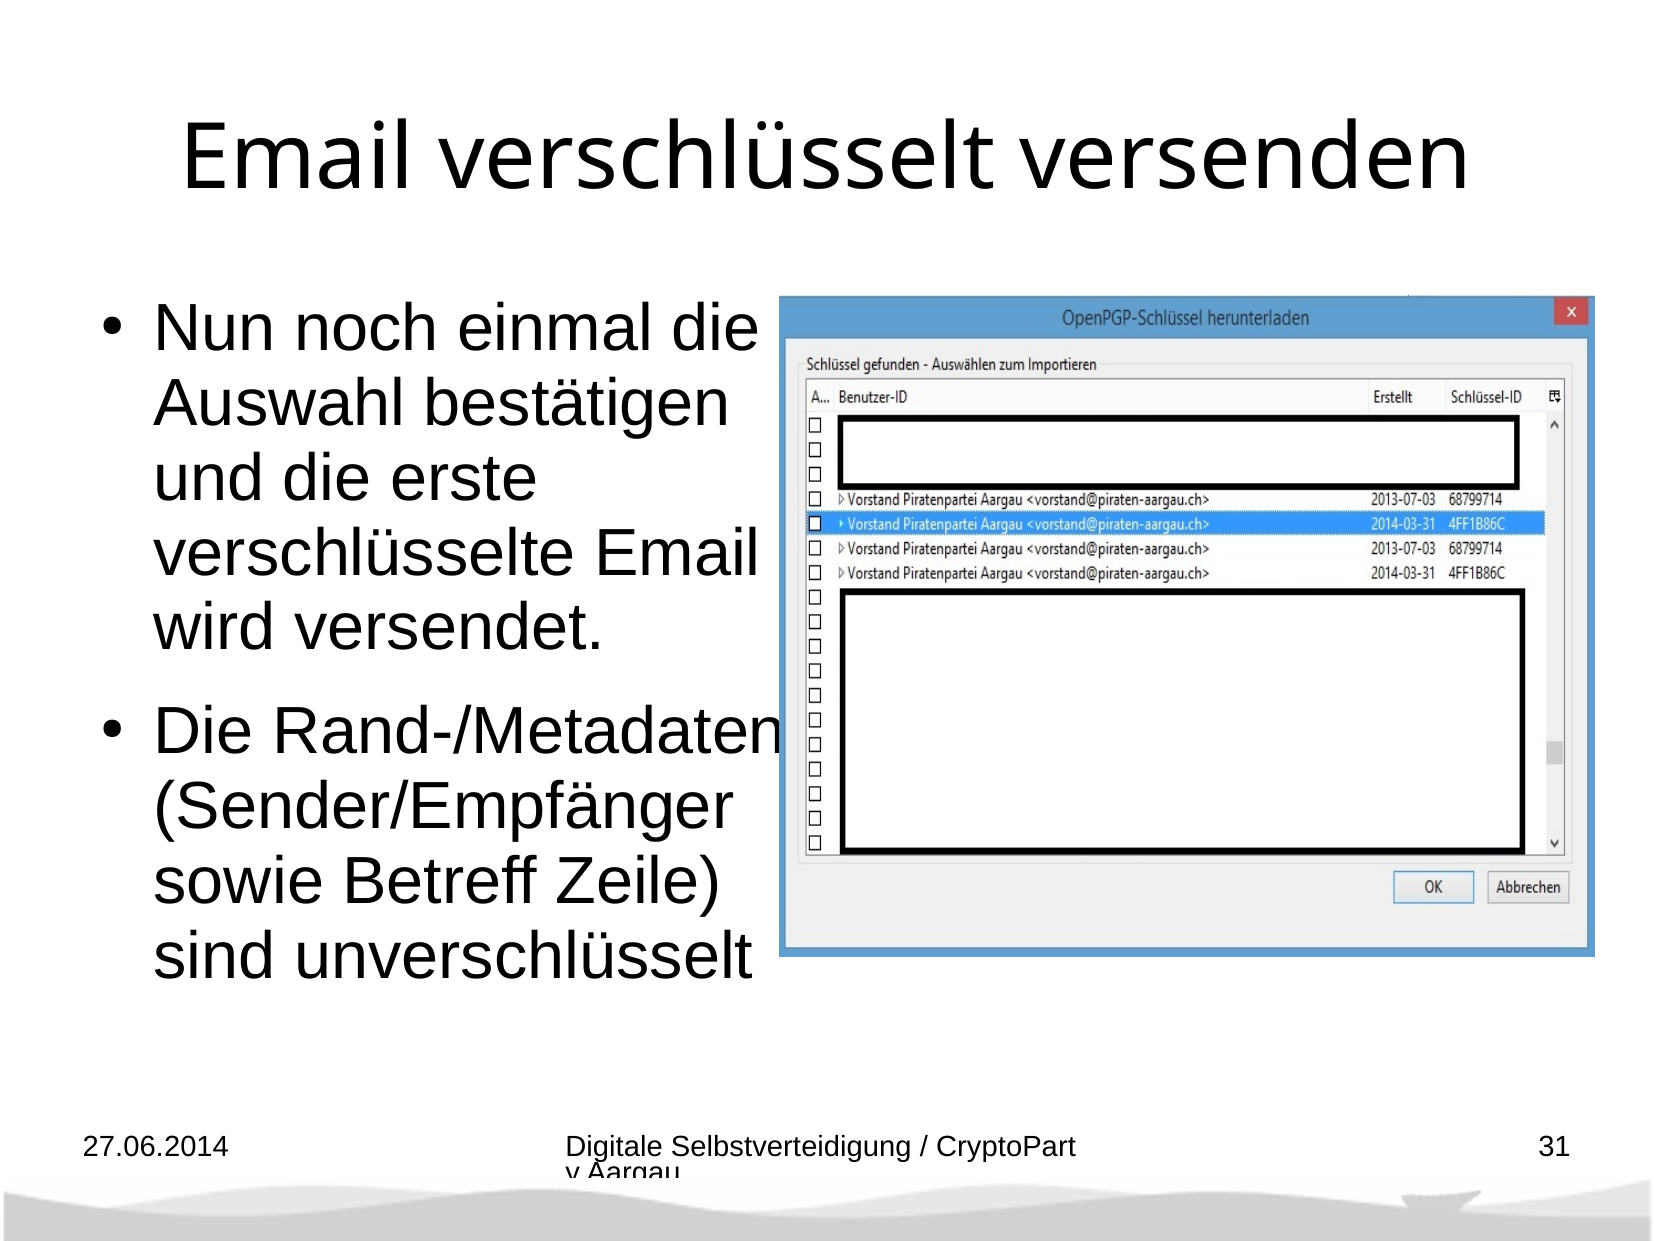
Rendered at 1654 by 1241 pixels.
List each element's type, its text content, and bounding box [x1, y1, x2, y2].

list Nun noch einmal die Auswahl bestätigen und die erste verschlüsselte Email wird versendet. Die Rand-/Metadaten (Sender/Empfänger sowie Betreff Zeile) sind unverschlüsselt [82, 290, 809, 1010]
title Email verschlüsselt versenden [82, 49, 1571, 257]
picture [3, 1178, 1654, 1241]
picture [779, 295, 1595, 957]
